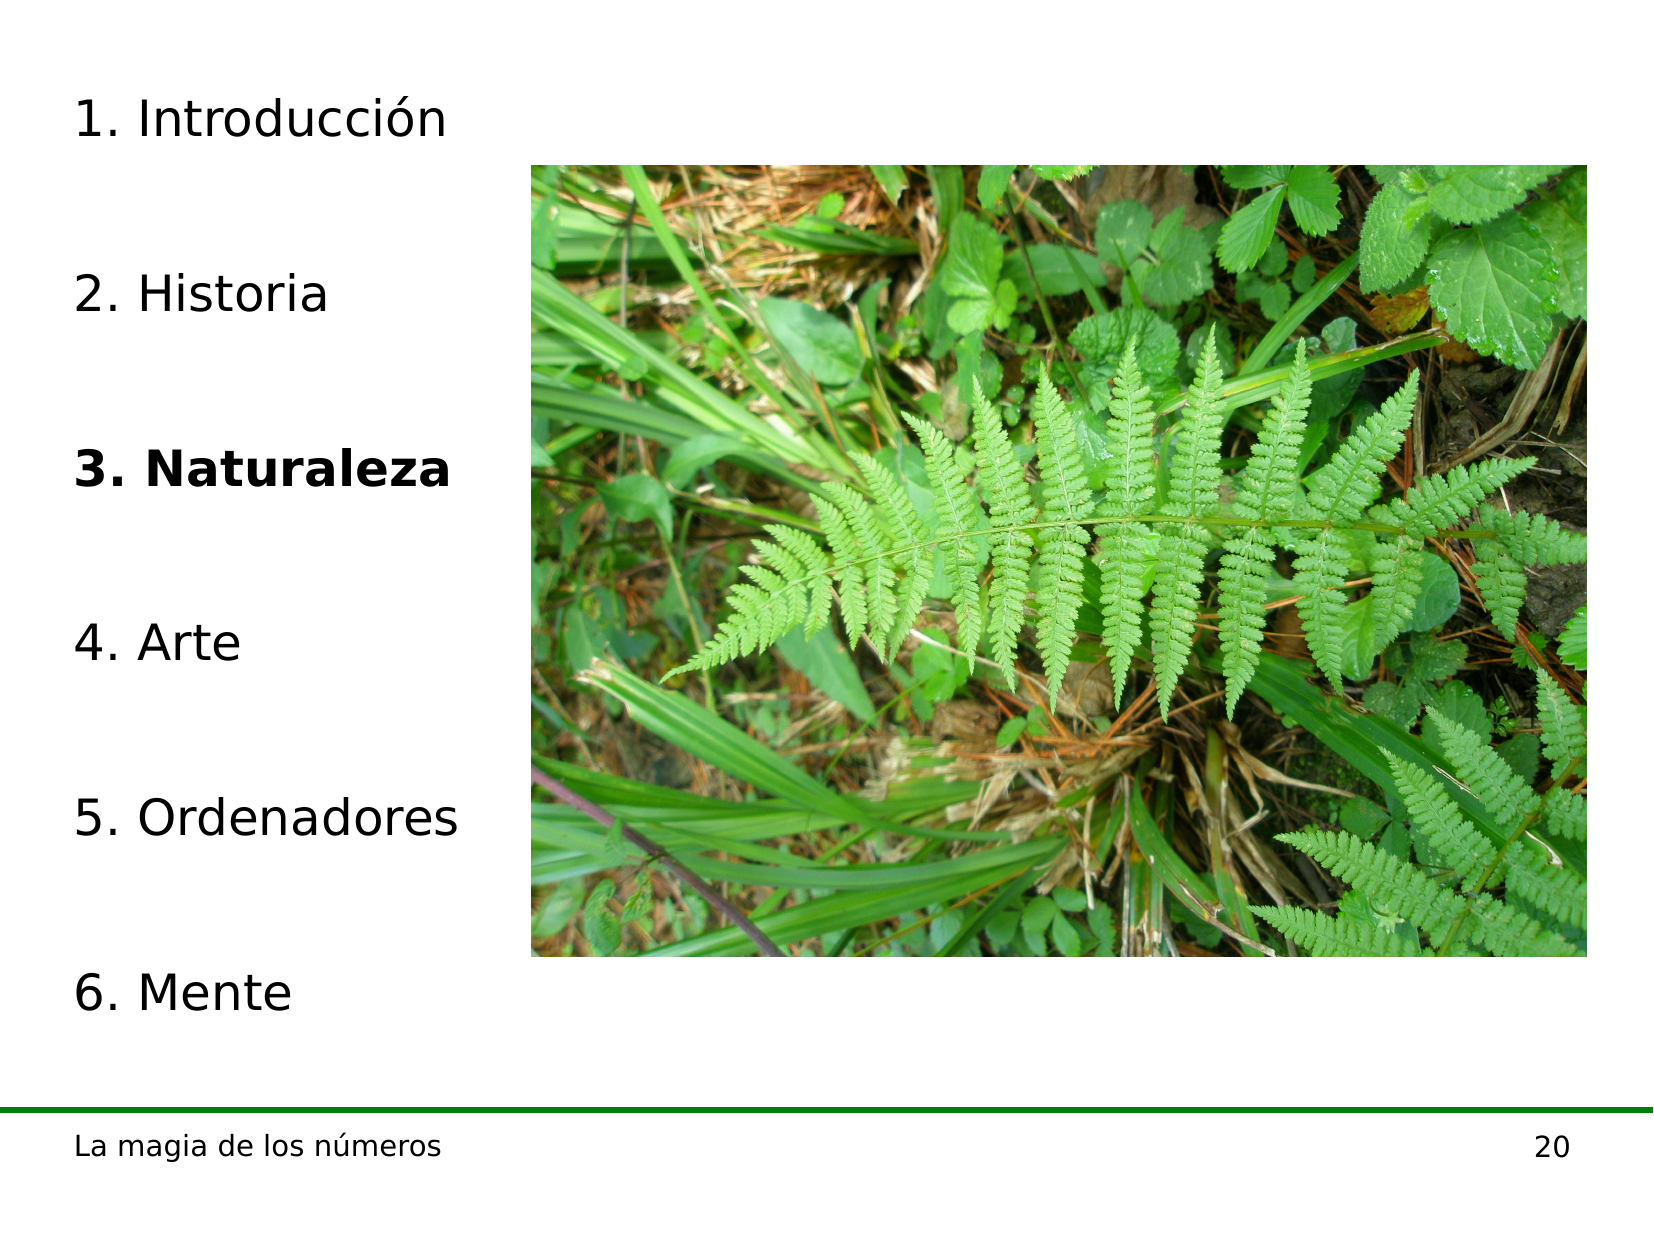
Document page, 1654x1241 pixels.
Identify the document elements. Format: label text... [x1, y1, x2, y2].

text_box La magia de los números [59, 1122, 975, 1172]
picture [680, 165, 1587, 957]
text_box 1. Introducción 2. Historia 3. Naturaleza 4. Arte 5. Ordenadores 6. Mente [59, 82, 680, 1030]
